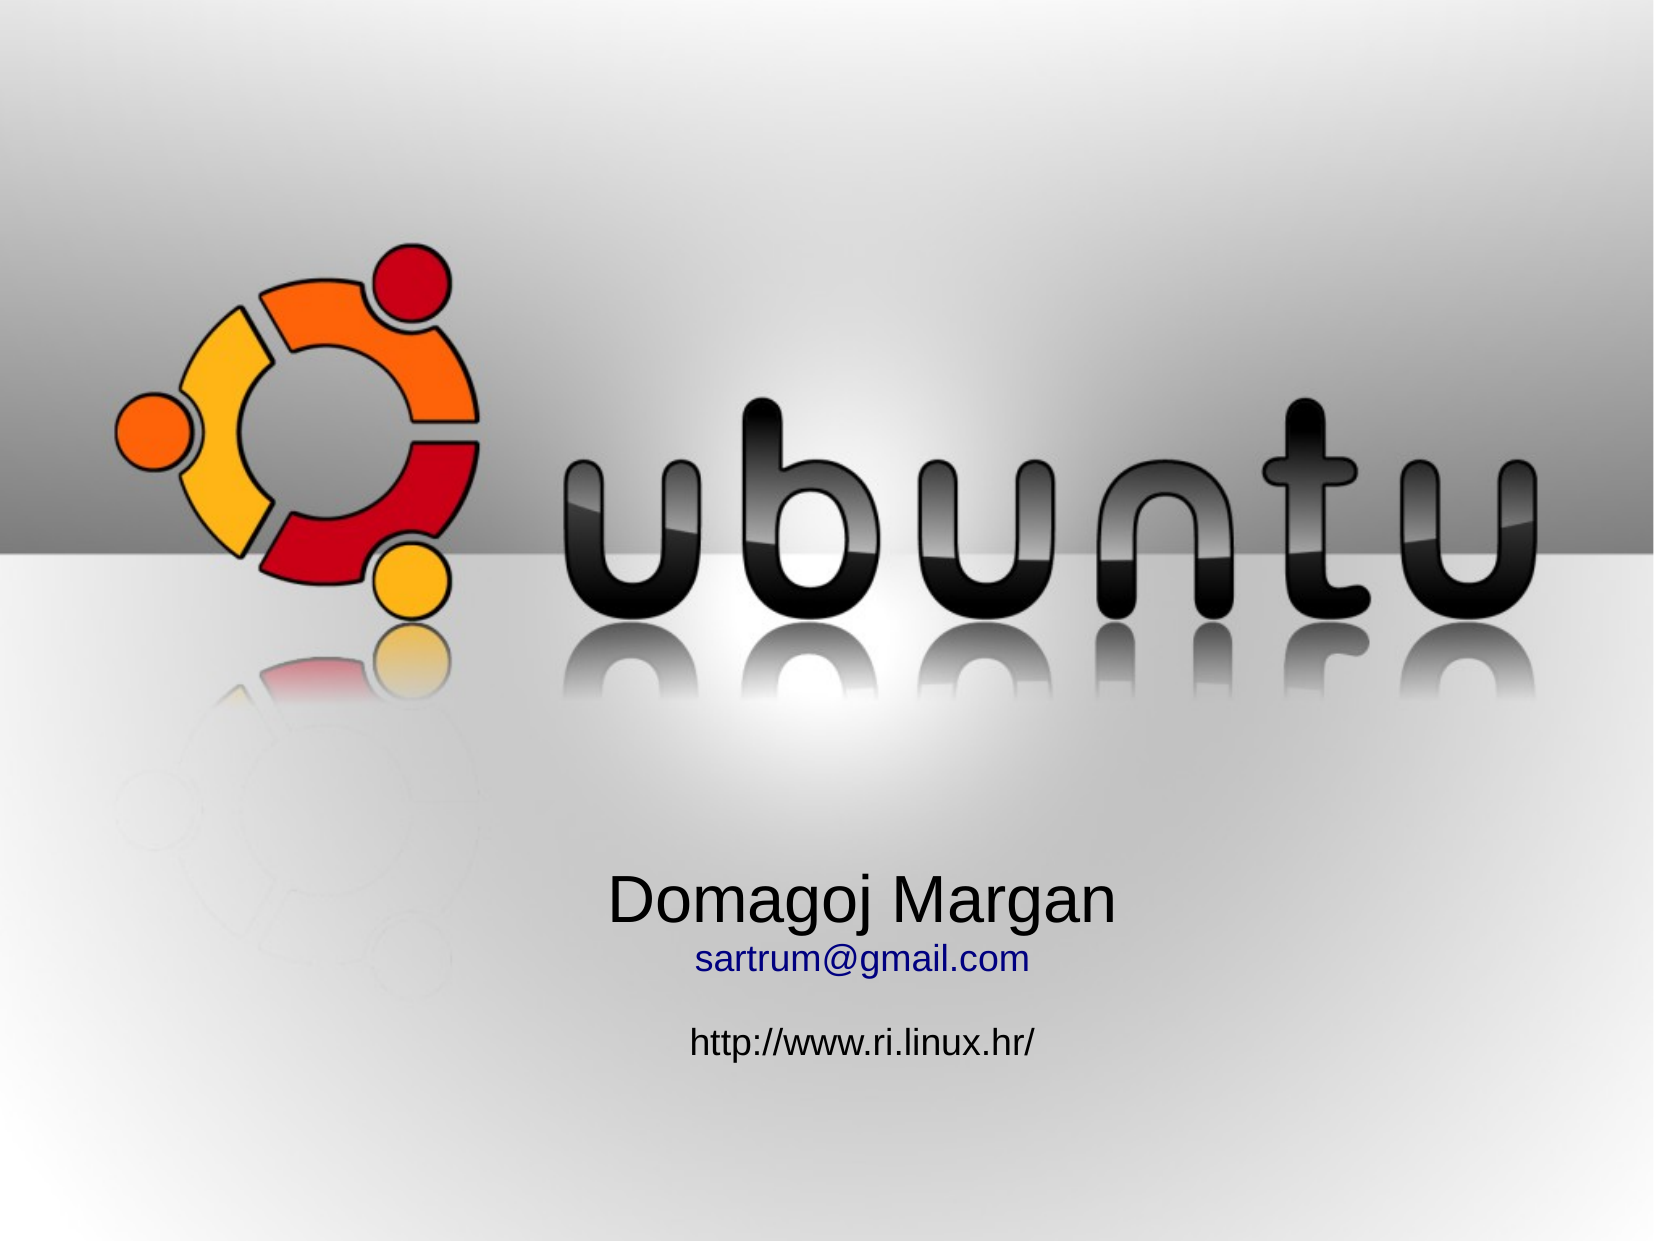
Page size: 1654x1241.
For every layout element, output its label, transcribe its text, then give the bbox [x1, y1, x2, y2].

text_box Domagoj Margan sartrum@gmail.com http://www.ri.linux.hr/ [337, 862, 1388, 1138]
picture [0, 0, 1654, 1241]
